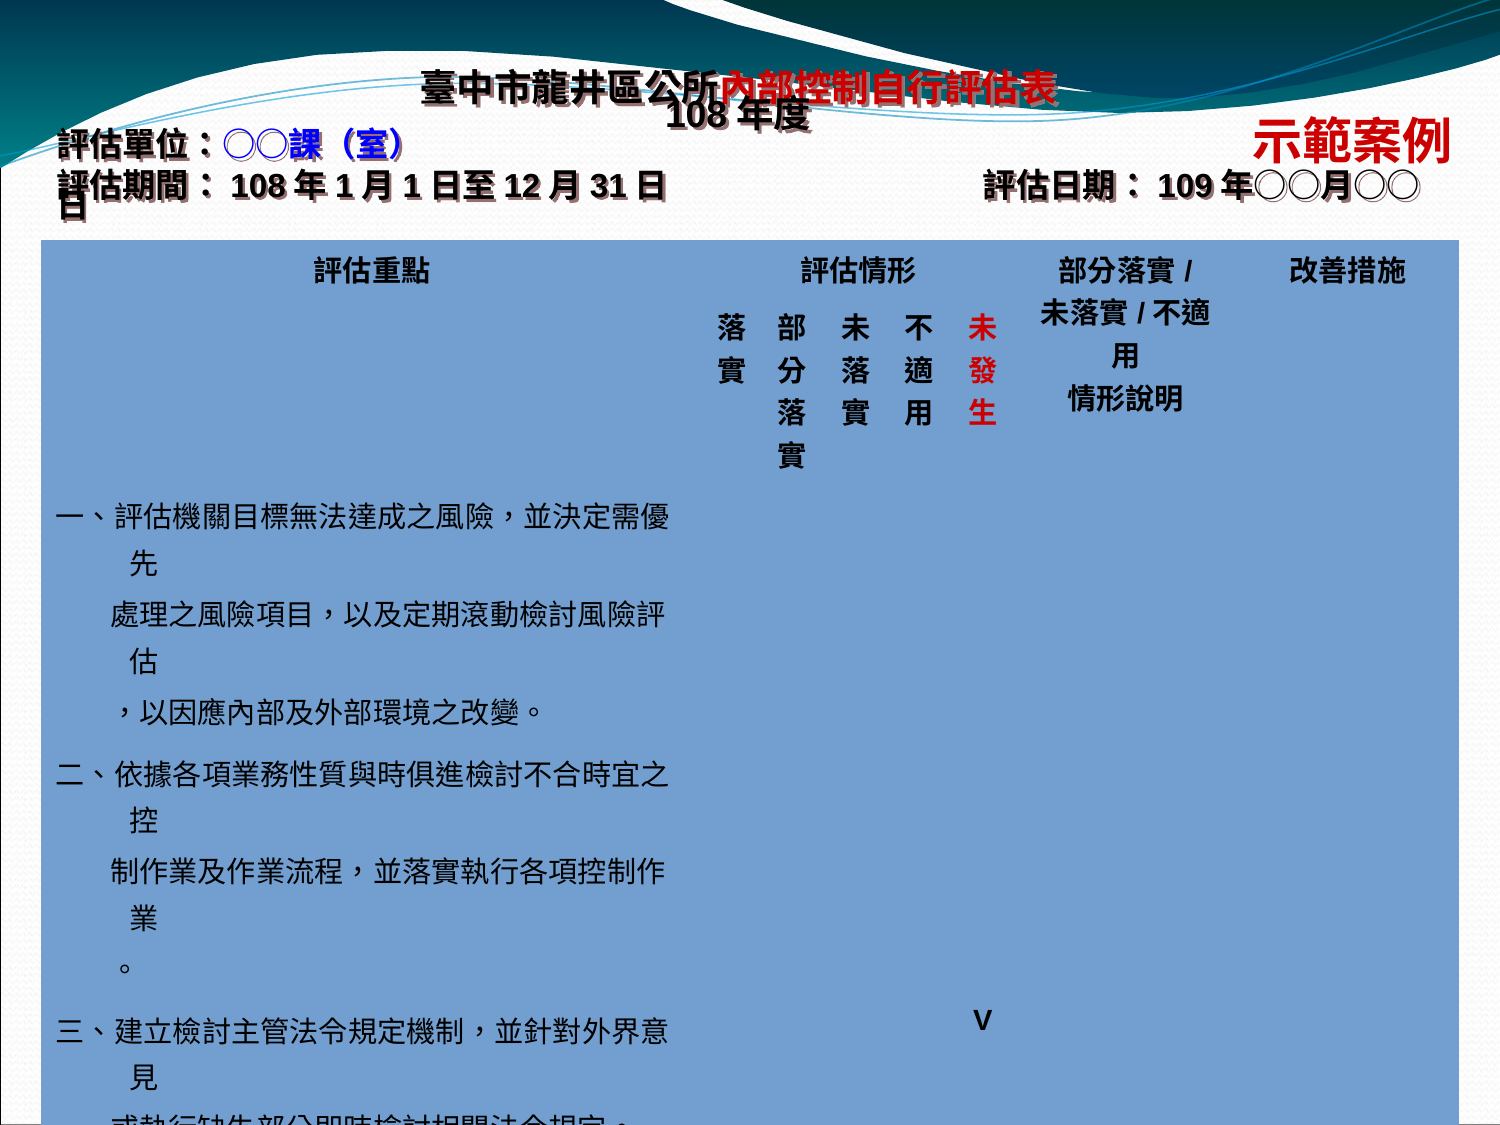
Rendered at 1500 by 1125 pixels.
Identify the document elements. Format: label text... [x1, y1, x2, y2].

table_cell [1015, 996, 1237, 1125]
table_cell [824, 739, 888, 996]
text_box 臺中市龍井區公所內部控制自行評估表 108年度 評估單位：○○課（室） 評估期間：108年1月1日至12月31日 評估日期：109年○○月○○日 [41, 70, 1459, 229]
table_cell 未發生 [951, 297, 1015, 482]
table_cell [824, 996, 888, 1125]
table_cell 二、依據各項業務性質與時俱進檢討不合時宜之控 制作業及作業流程，並落實執行各項控制作業 。 [41, 739, 703, 996]
table_cell [703, 482, 761, 739]
table_cell [1237, 996, 1459, 1125]
text_box 示範案例 [1204, 101, 1500, 173]
table_cell [888, 996, 951, 1125]
table_cell 未落實 [824, 297, 888, 482]
table_cell [1237, 739, 1459, 996]
table_header 部分落實/ 未落實/不適用 情形說明 [1015, 240, 1237, 482]
table_cell 落 實 [703, 297, 761, 482]
table_header 評估重點 [41, 240, 703, 482]
table_cell [824, 482, 888, 739]
table_cell [1015, 739, 1237, 996]
table_cell [1237, 482, 1459, 739]
table_cell [888, 739, 951, 996]
table_cell 部分 落實 [761, 297, 824, 482]
table_cell [761, 739, 824, 996]
table_cell [703, 996, 761, 1125]
table_cell [761, 482, 824, 739]
table_cell [1015, 482, 1237, 739]
table_cell 三、建立檢討主管法令規定機制，並針對外界意見 或執行缺失部分即時檢討相關法令規定。 [41, 996, 703, 1125]
table_cell 一、評估機關目標無法達成之風險，並決定需優先 處理之風險項目，以及定期滾動檢討風險評估 ，以因應內部及外部環境之改變。 [41, 482, 703, 739]
table_cell [951, 482, 1015, 739]
table_cell [761, 996, 824, 1125]
table_cell V [951, 996, 1015, 1125]
table_cell 不適用 [888, 297, 951, 482]
table_cell [951, 739, 1015, 996]
table_header 評估情形 [703, 240, 1015, 297]
table_header 改善措施 [1237, 240, 1459, 482]
table_cell [888, 482, 951, 739]
table_cell [703, 739, 761, 996]
